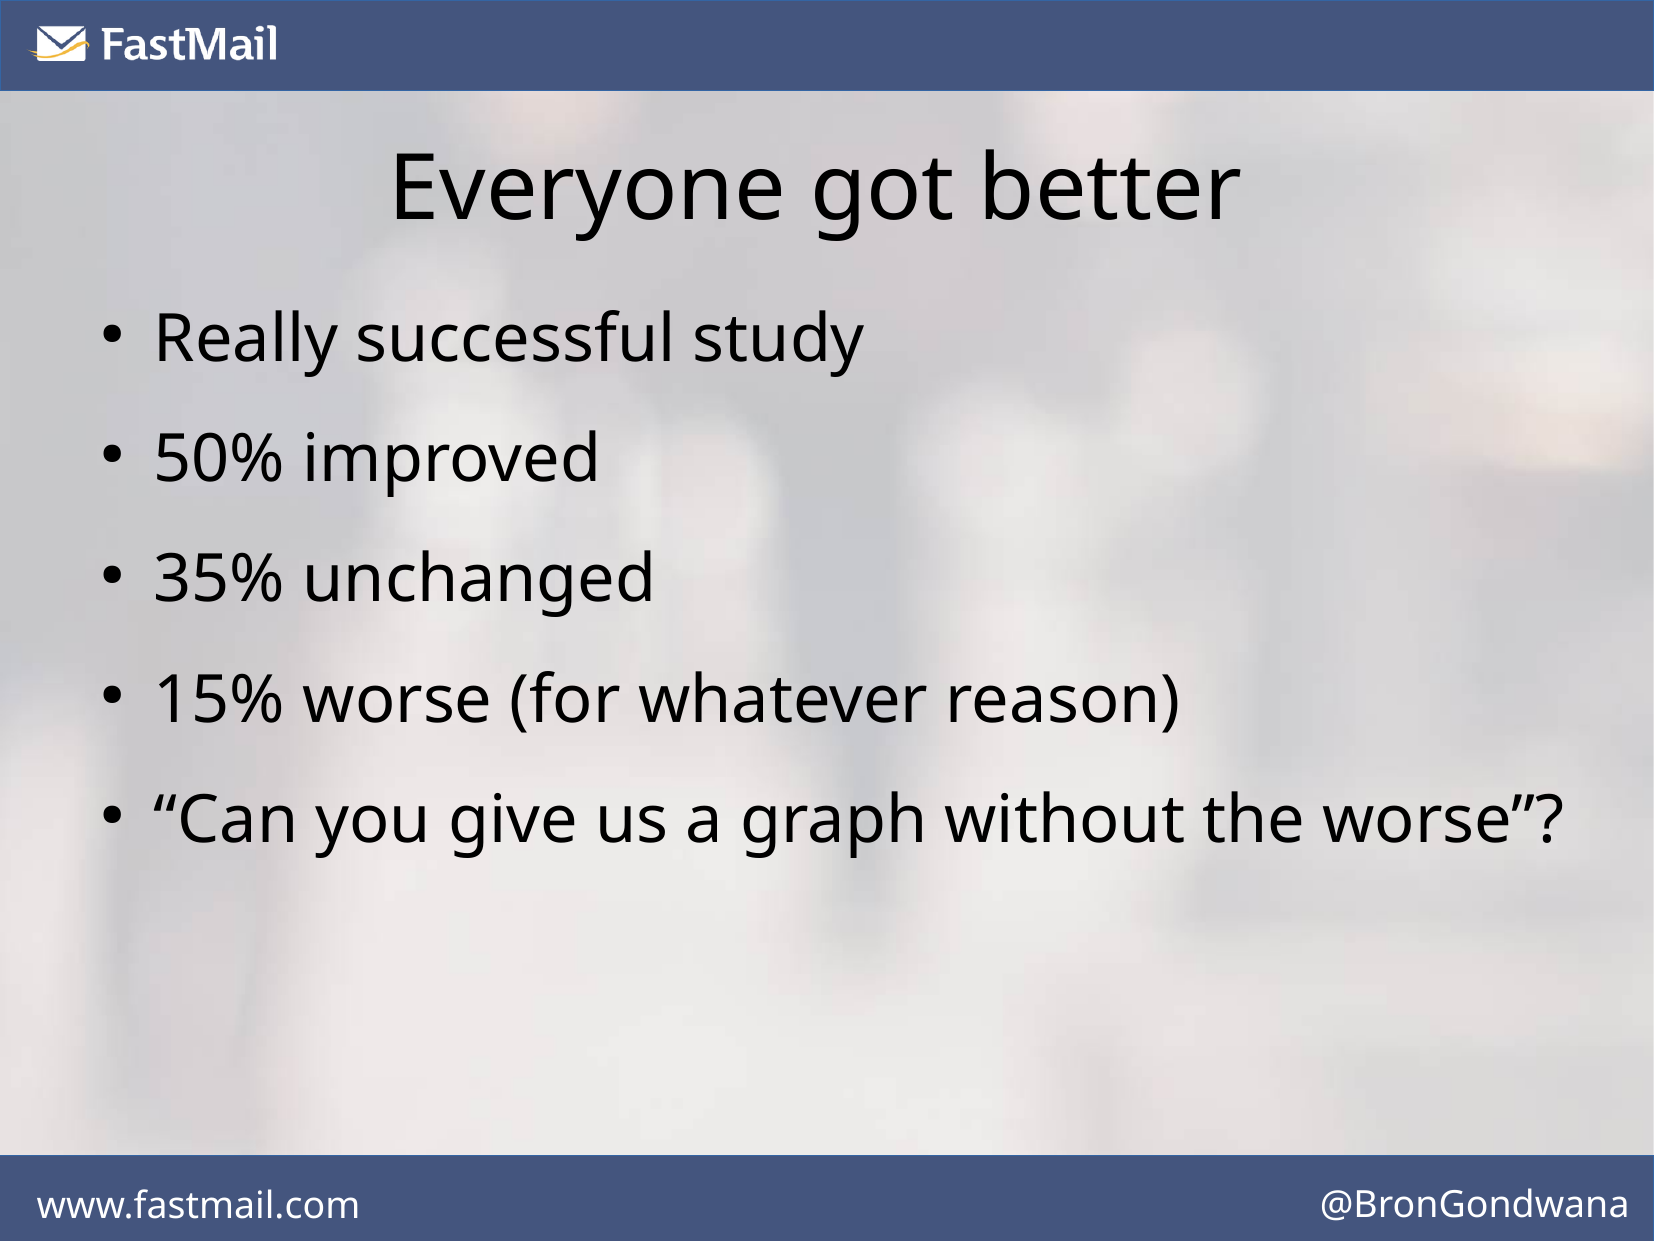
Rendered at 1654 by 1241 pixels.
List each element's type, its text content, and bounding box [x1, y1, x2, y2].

list Really successful study 50% improved 35% unchanged 15% worse (for whatever reason) “Can you give us a graph without the worse”? [82, 290, 1571, 1010]
picture [26, 8, 302, 78]
title Everyone got better [71, 101, 1561, 267]
picture [0, 91, 1654, 1155]
